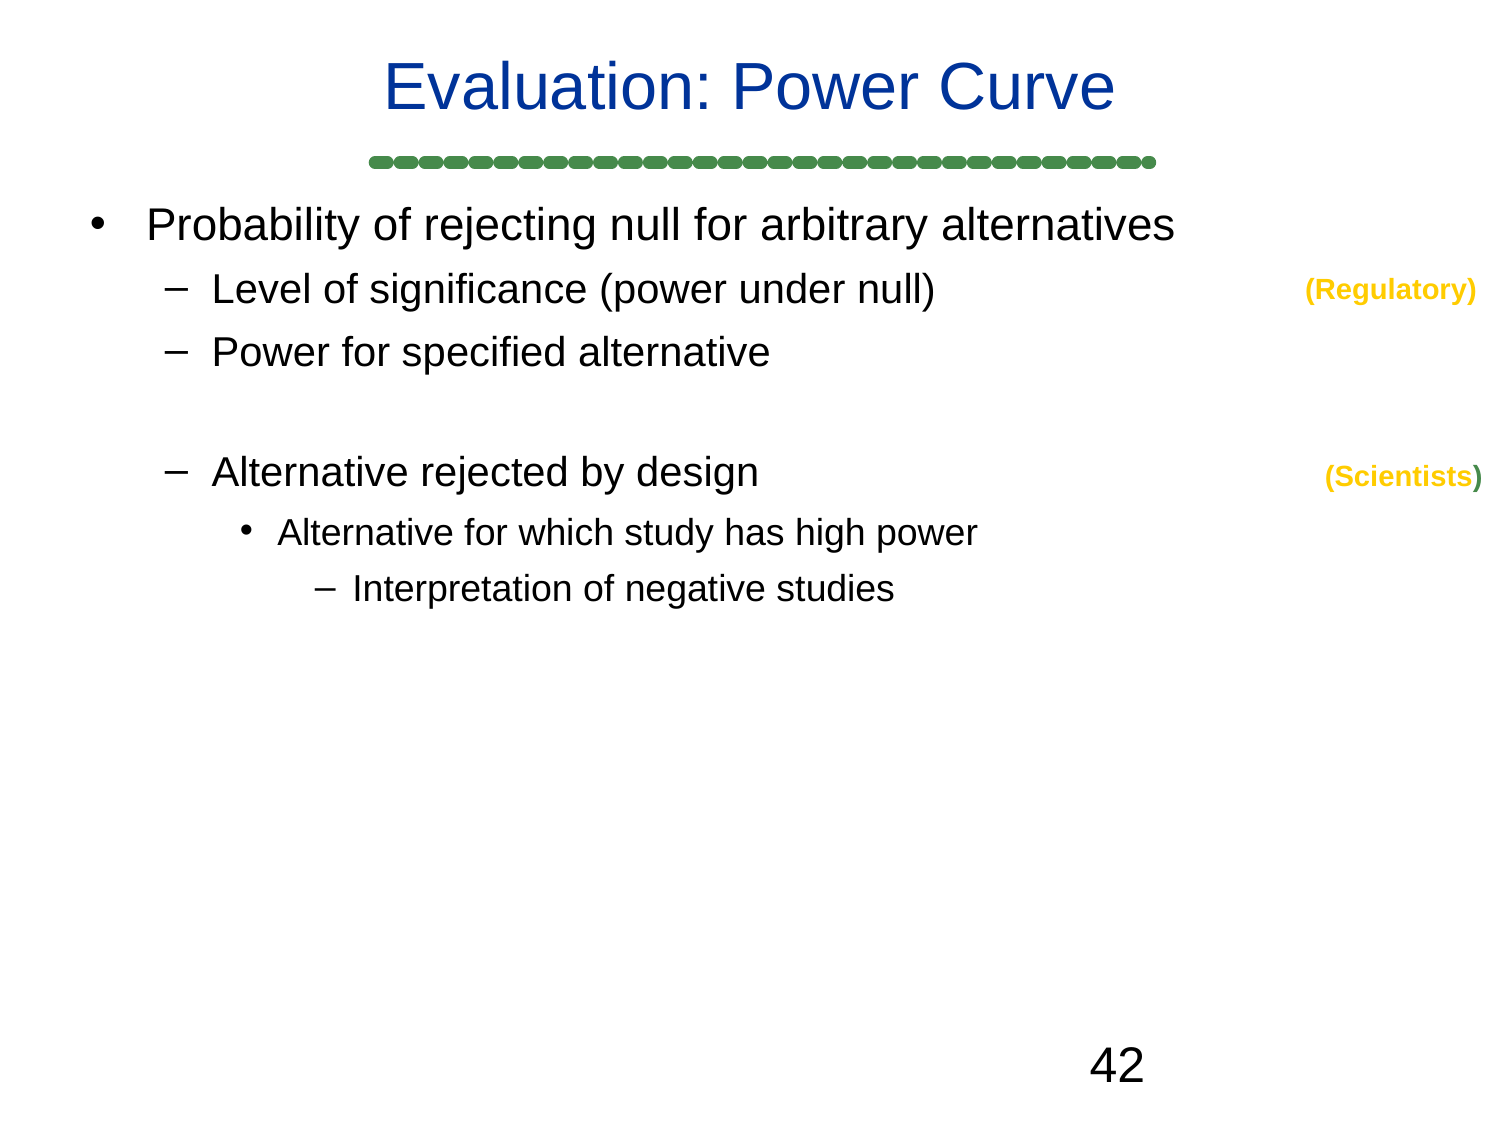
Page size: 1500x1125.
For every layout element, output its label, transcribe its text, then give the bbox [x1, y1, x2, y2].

list Probability of rejecting null for arbitrary alternatives Level of significance (power under null) Power for specified alternative Alternative rejected by design Alternative for which study has high power Interpretation of negative studies [75, 187, 1426, 1050]
text_box (Scientists) [1307, 449, 1500, 501]
title Evaluation: Power Curve [37, 24, 1463, 141]
text_box (Regulatory) [1282, 262, 1500, 313]
